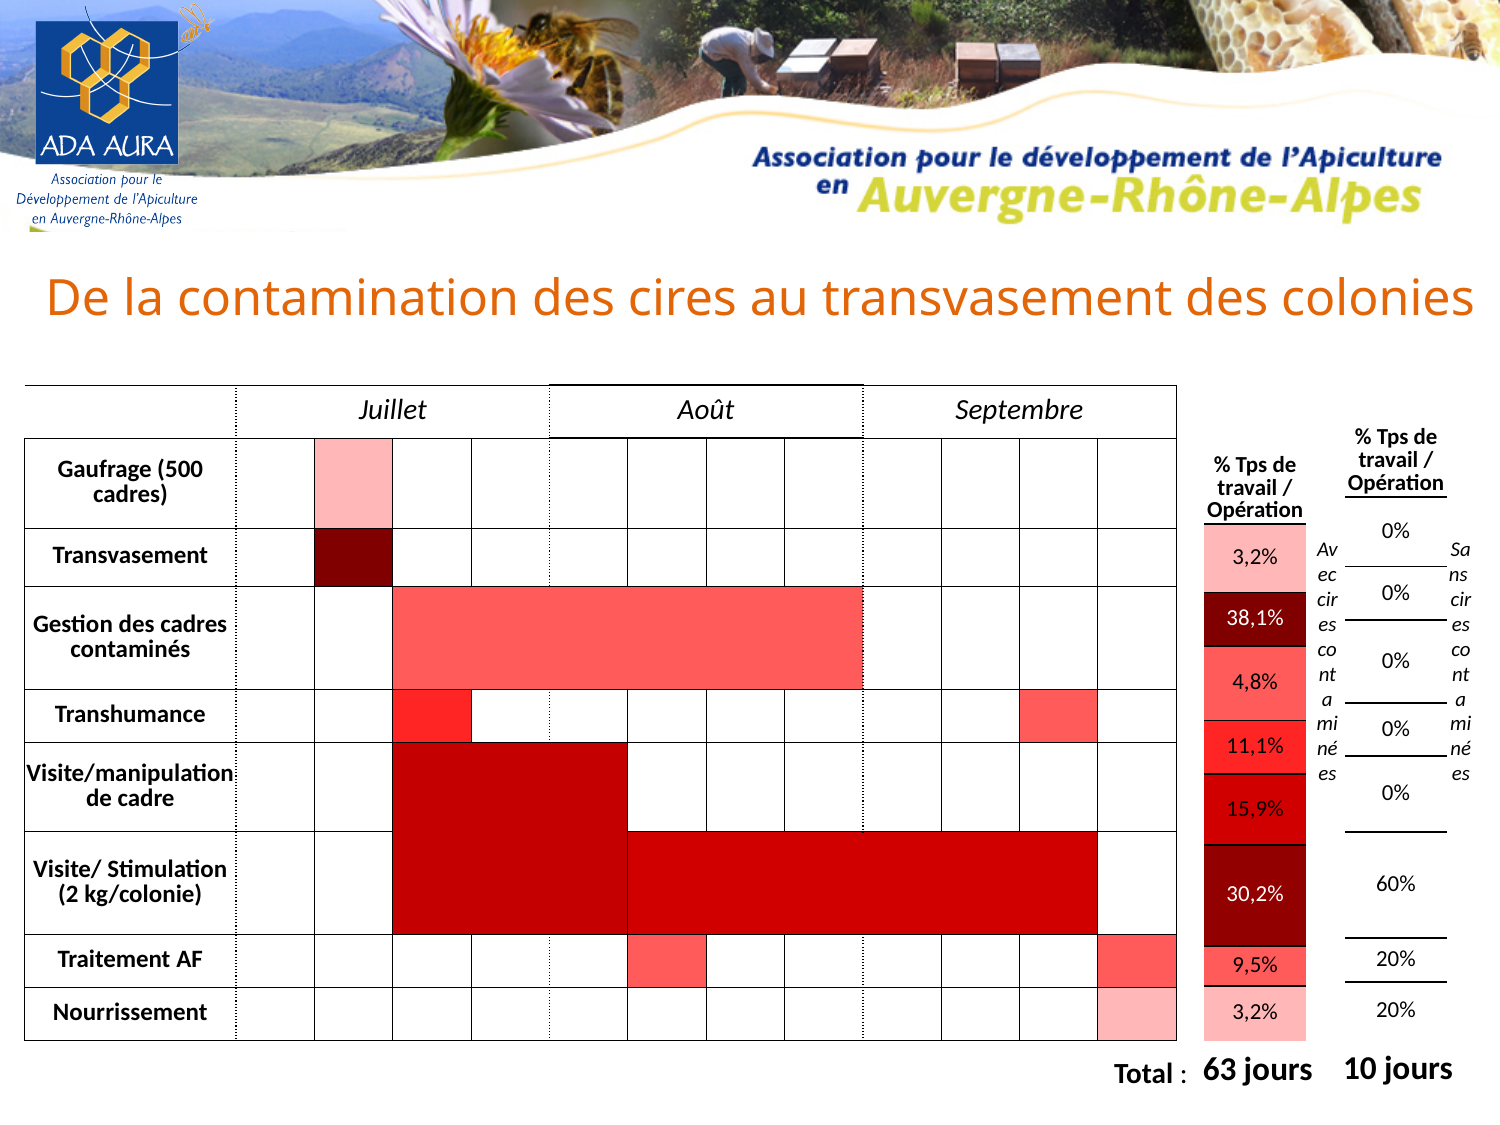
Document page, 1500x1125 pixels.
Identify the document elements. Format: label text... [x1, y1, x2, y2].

table_header Août [549, 386, 863, 437]
table_cell [707, 690, 784, 742]
table_cell [315, 832, 392, 934]
table_cell [1020, 743, 1097, 831]
table_header % Tps de travail / Opération [1345, 354, 1447, 496]
table_cell 20% [1356, 983, 1433, 1038]
table_cell [942, 439, 1019, 528]
table_cell [628, 439, 706, 528]
table_cell 15,9% [1204, 775, 1299, 844]
picture [0, 0, 1500, 232]
table_cell [1020, 529, 1097, 586]
table_cell 30,2% [1204, 846, 1299, 945]
table_cell [863, 743, 941, 831]
table_cell [942, 529, 1019, 586]
table_cell [1098, 529, 1176, 586]
table_cell [785, 743, 863, 831]
table_cell [863, 587, 941, 689]
text_box Avec cires contaminées [1299, 527, 1356, 1048]
table_cell [472, 439, 549, 528]
table_cell [549, 529, 627, 586]
text_box 10 jours [1328, 1038, 1478, 1094]
table_cell [628, 832, 1097, 934]
table_cell 0% [1345, 498, 1447, 566]
table_cell [785, 988, 863, 1040]
table_cell [942, 988, 1019, 1040]
table_cell [707, 529, 784, 586]
text_box Total : [1099, 1046, 1210, 1097]
table_cell Transhumance [25, 690, 236, 742]
table_cell Gaufrage (500 cadres) [25, 439, 236, 528]
table_cell 9,5% [1204, 947, 1299, 985]
table_header % Tps de travail / Opération [1204, 362, 1306, 523]
table_header [25, 386, 236, 438]
table_cell [1098, 587, 1176, 689]
table_cell [1020, 690, 1097, 742]
table_cell [393, 529, 471, 586]
table_cell [785, 439, 863, 528]
table_cell [315, 690, 392, 742]
table_cell [549, 690, 627, 742]
table_cell [236, 529, 314, 586]
table_cell [549, 935, 627, 987]
table_cell [1020, 439, 1097, 528]
table_cell [472, 690, 549, 742]
table_cell 38,1% [1204, 593, 1299, 645]
table_cell 0% [1356, 621, 1433, 702]
table_cell [942, 690, 1019, 742]
table_cell 0% [1356, 704, 1433, 755]
table_cell [472, 935, 549, 987]
table_cell [549, 988, 627, 1040]
table_cell [863, 690, 941, 742]
table_cell [785, 690, 863, 742]
table_cell 4,8% [1204, 647, 1299, 720]
table_cell [315, 439, 392, 528]
table_cell 0% [1356, 757, 1433, 831]
table_cell [1020, 988, 1097, 1040]
table_cell [628, 690, 706, 742]
text_box De la contamination des cires au transvasement des colonies [20, 237, 1500, 354]
table_cell 3,2% [1204, 987, 1299, 1040]
table_cell [393, 988, 471, 1040]
table_cell [315, 935, 392, 987]
table_cell [236, 587, 314, 689]
table_cell Visite/ Stimulation (2 kg/colonie) [25, 832, 236, 934]
table_cell [1098, 935, 1176, 987]
table_cell [628, 743, 706, 831]
table_cell [549, 439, 627, 528]
text_box 63 jours [1188, 1040, 1338, 1095]
table_cell [942, 587, 1019, 689]
table_header Septembre [863, 386, 1176, 438]
table_header Juillet [236, 386, 549, 438]
table_cell [315, 587, 392, 689]
table_cell [707, 743, 784, 831]
table_cell 60% [1356, 833, 1433, 937]
table_cell [1098, 743, 1176, 831]
text_box Sans cires contaminées [1433, 527, 1489, 1048]
table_cell [315, 529, 392, 586]
table_cell [1098, 690, 1176, 742]
table_cell [236, 743, 314, 831]
table_cell [707, 935, 784, 987]
table_cell [863, 988, 941, 1040]
table_cell [1098, 832, 1176, 934]
table_cell [1020, 587, 1097, 689]
table_cell Transvasement [25, 529, 236, 586]
table_cell [393, 935, 471, 987]
table_cell [863, 439, 941, 528]
table_cell [393, 439, 471, 528]
table_cell [236, 439, 314, 528]
table_cell [628, 529, 706, 586]
table_cell [393, 587, 863, 689]
table_cell [472, 529, 549, 586]
table_cell 3,2% [1204, 525, 1306, 592]
table_cell [236, 832, 314, 934]
table_cell [785, 935, 863, 987]
table_cell 0% [1356, 567, 1433, 619]
table_cell [236, 935, 314, 987]
table_cell [1020, 935, 1097, 987]
table_cell [863, 529, 941, 586]
table_cell [707, 439, 784, 528]
table_cell Nourrissement [25, 988, 236, 1040]
table_cell [315, 743, 392, 831]
table_cell Visite/manipulation de cadre [25, 743, 236, 831]
table_cell [628, 935, 706, 987]
table_cell [707, 988, 784, 1040]
table_cell [393, 743, 627, 934]
table_cell [942, 935, 1019, 987]
table_cell [942, 743, 1019, 831]
table_cell [863, 935, 941, 987]
table_cell 20% [1356, 939, 1433, 981]
table_cell Traitement AF [25, 935, 236, 987]
table_cell [472, 988, 549, 1040]
table_cell [785, 529, 863, 586]
table_cell [236, 690, 314, 742]
table_cell 11,1% [1204, 721, 1299, 773]
table_cell [236, 988, 314, 1040]
table_cell [1098, 439, 1176, 528]
table_cell [628, 988, 706, 1040]
table_cell Gestion des cadres contaminés [25, 587, 236, 689]
table_cell [1098, 988, 1176, 1040]
table_cell [393, 690, 471, 742]
table_cell [315, 988, 392, 1040]
